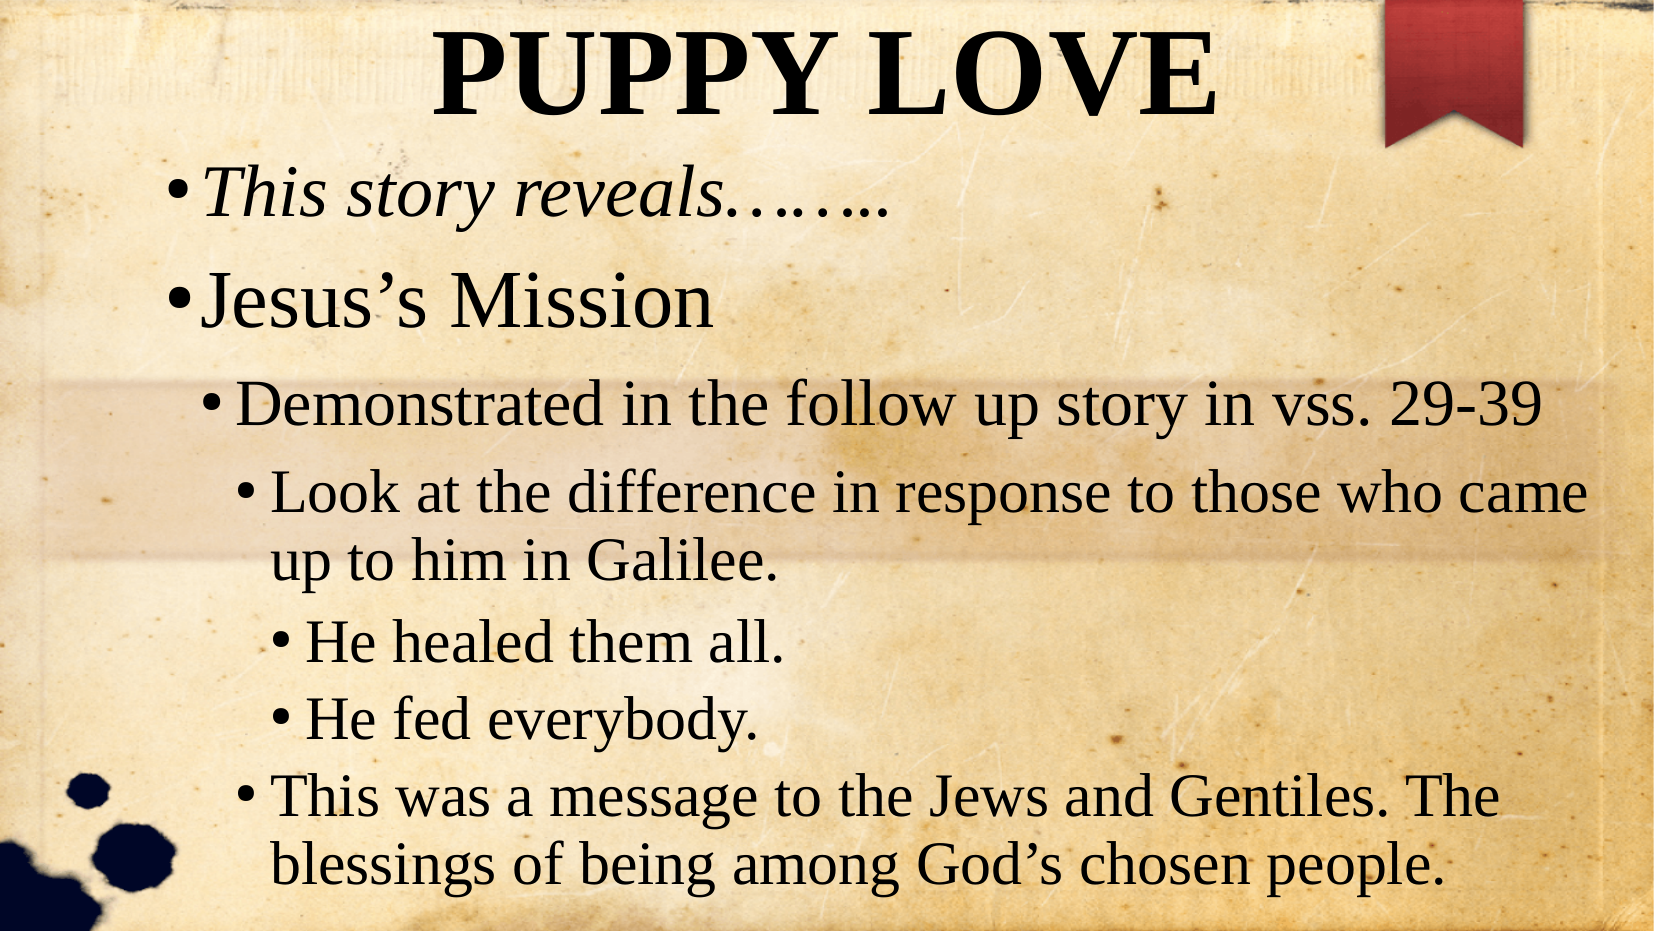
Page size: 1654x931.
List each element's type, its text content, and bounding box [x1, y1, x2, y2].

picture [0, 0, 1654, 931]
title PUPPY LOVE [82, 0, 1571, 151]
list This story reveals…….. Jesus’s Mission Demonstrated in the follow up story in vss. 29-39 Look at the difference in response to those who came up to him in Galilee. He healed them all. He fed everybody. This was a message to the Jews and Gentiles. The blessings of being among God’s chosen people. [165, 150, 1606, 901]
